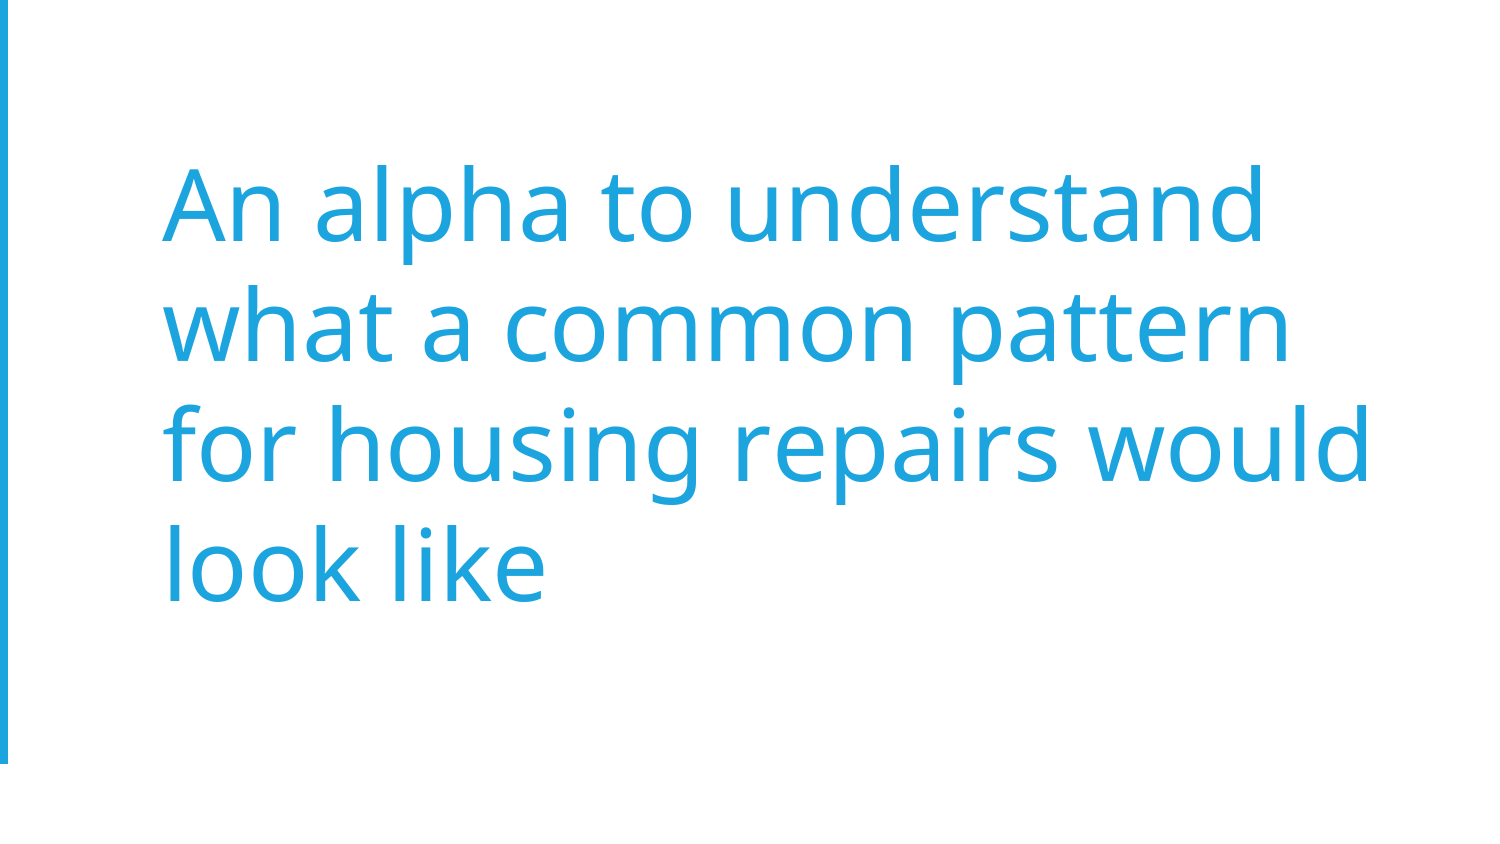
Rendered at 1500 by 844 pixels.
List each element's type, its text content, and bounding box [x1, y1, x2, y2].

text_box An alpha to understand what a common pattern for housing repairs would look like [147, 126, 1396, 615]
